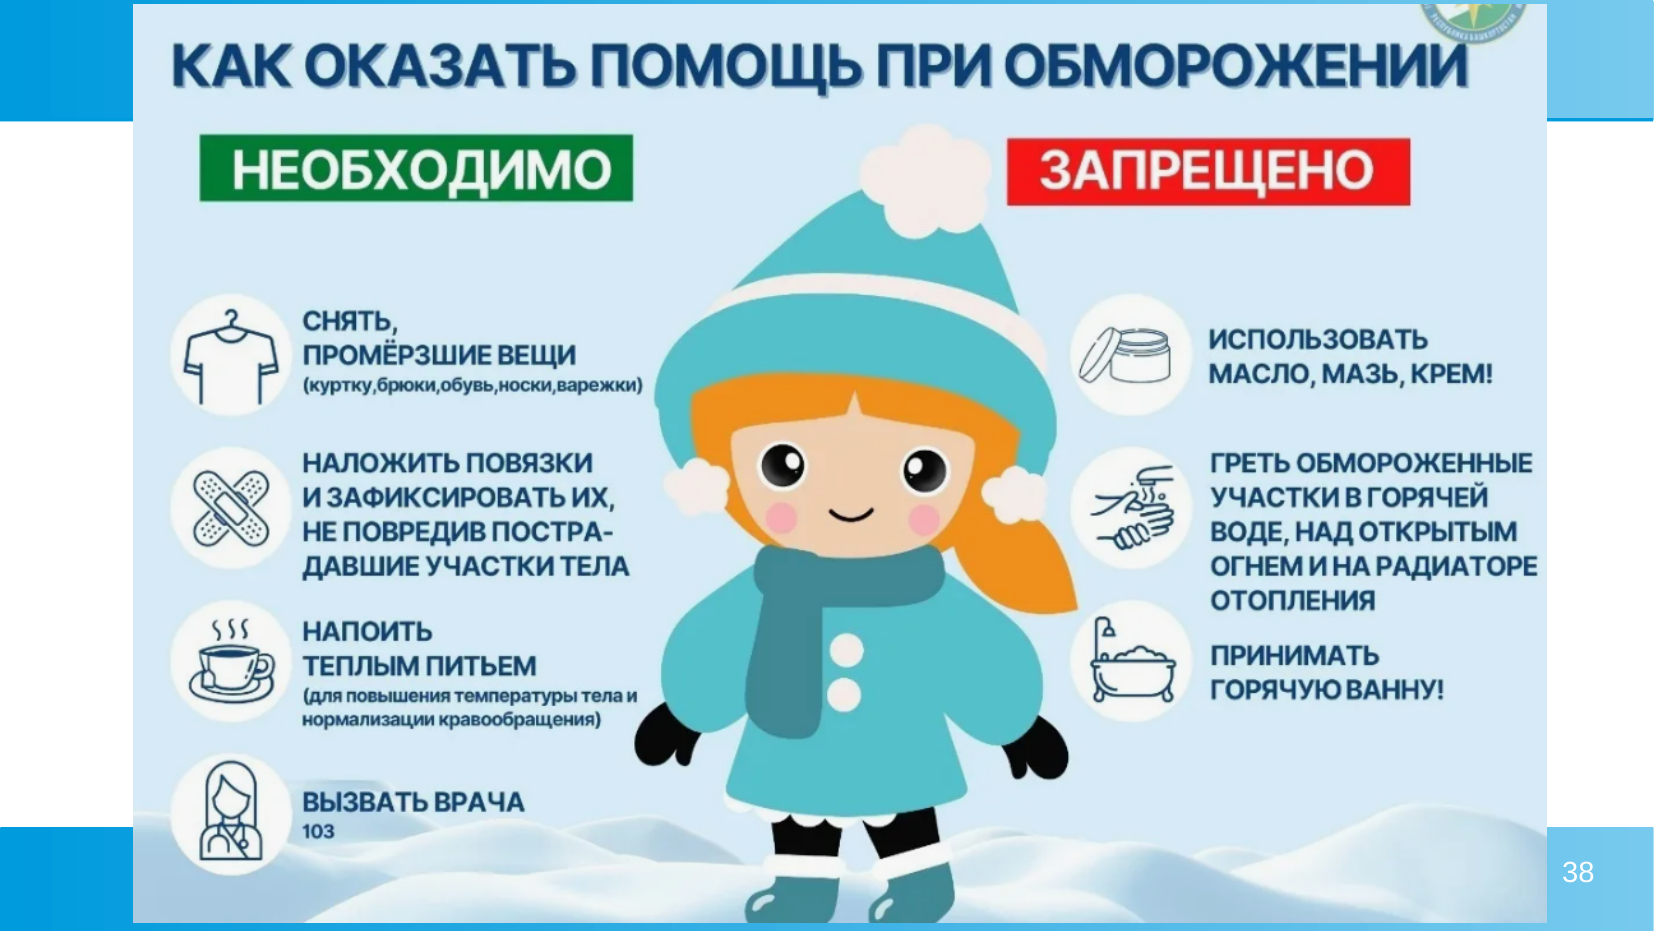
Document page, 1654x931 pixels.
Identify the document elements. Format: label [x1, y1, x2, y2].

picture [133, 4, 1547, 924]
